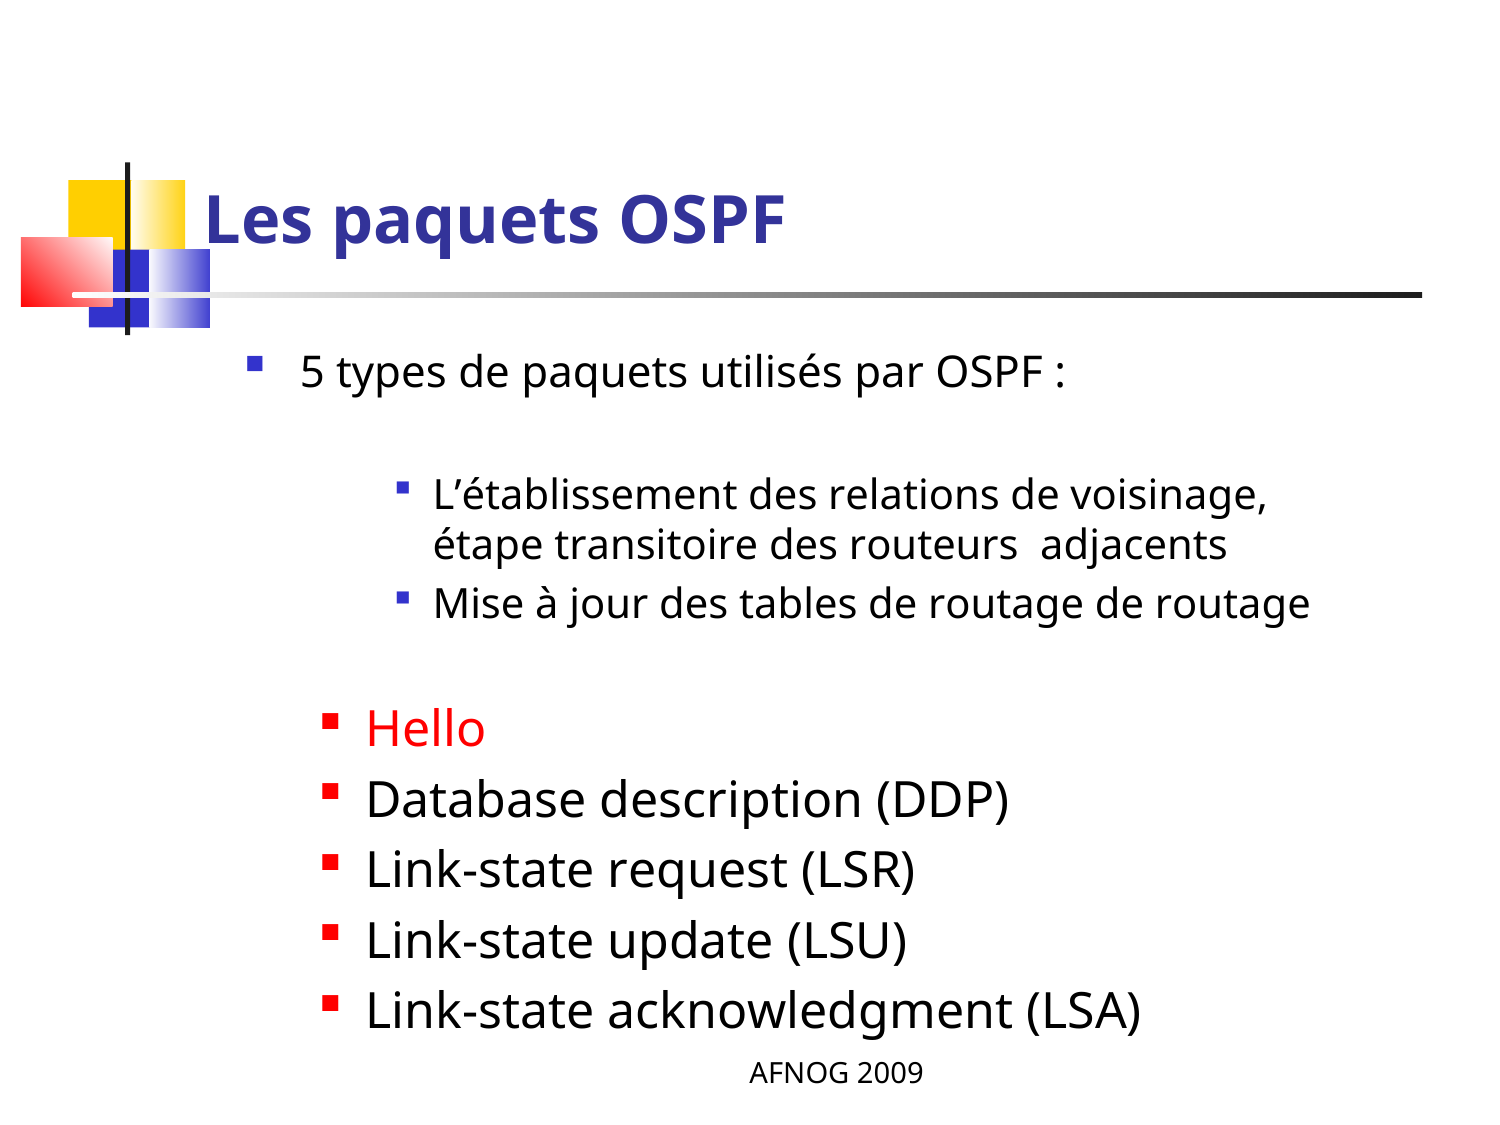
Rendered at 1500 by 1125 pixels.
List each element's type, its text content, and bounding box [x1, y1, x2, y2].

title Les paquets OSPF [188, 35, 1468, 276]
list 5 types de paquets utilisés par OSPF : L’établissement des relations de voisinage, étape transitoire des routeurs adjacents Mise à jour des tables de routage de routage Hello Database description (DDP)‏ Link-state request (LSR)‏ Link-state update (LSU)‏ Link-state acknowledgment (LSA)‏ [230, 337, 1389, 1047]
